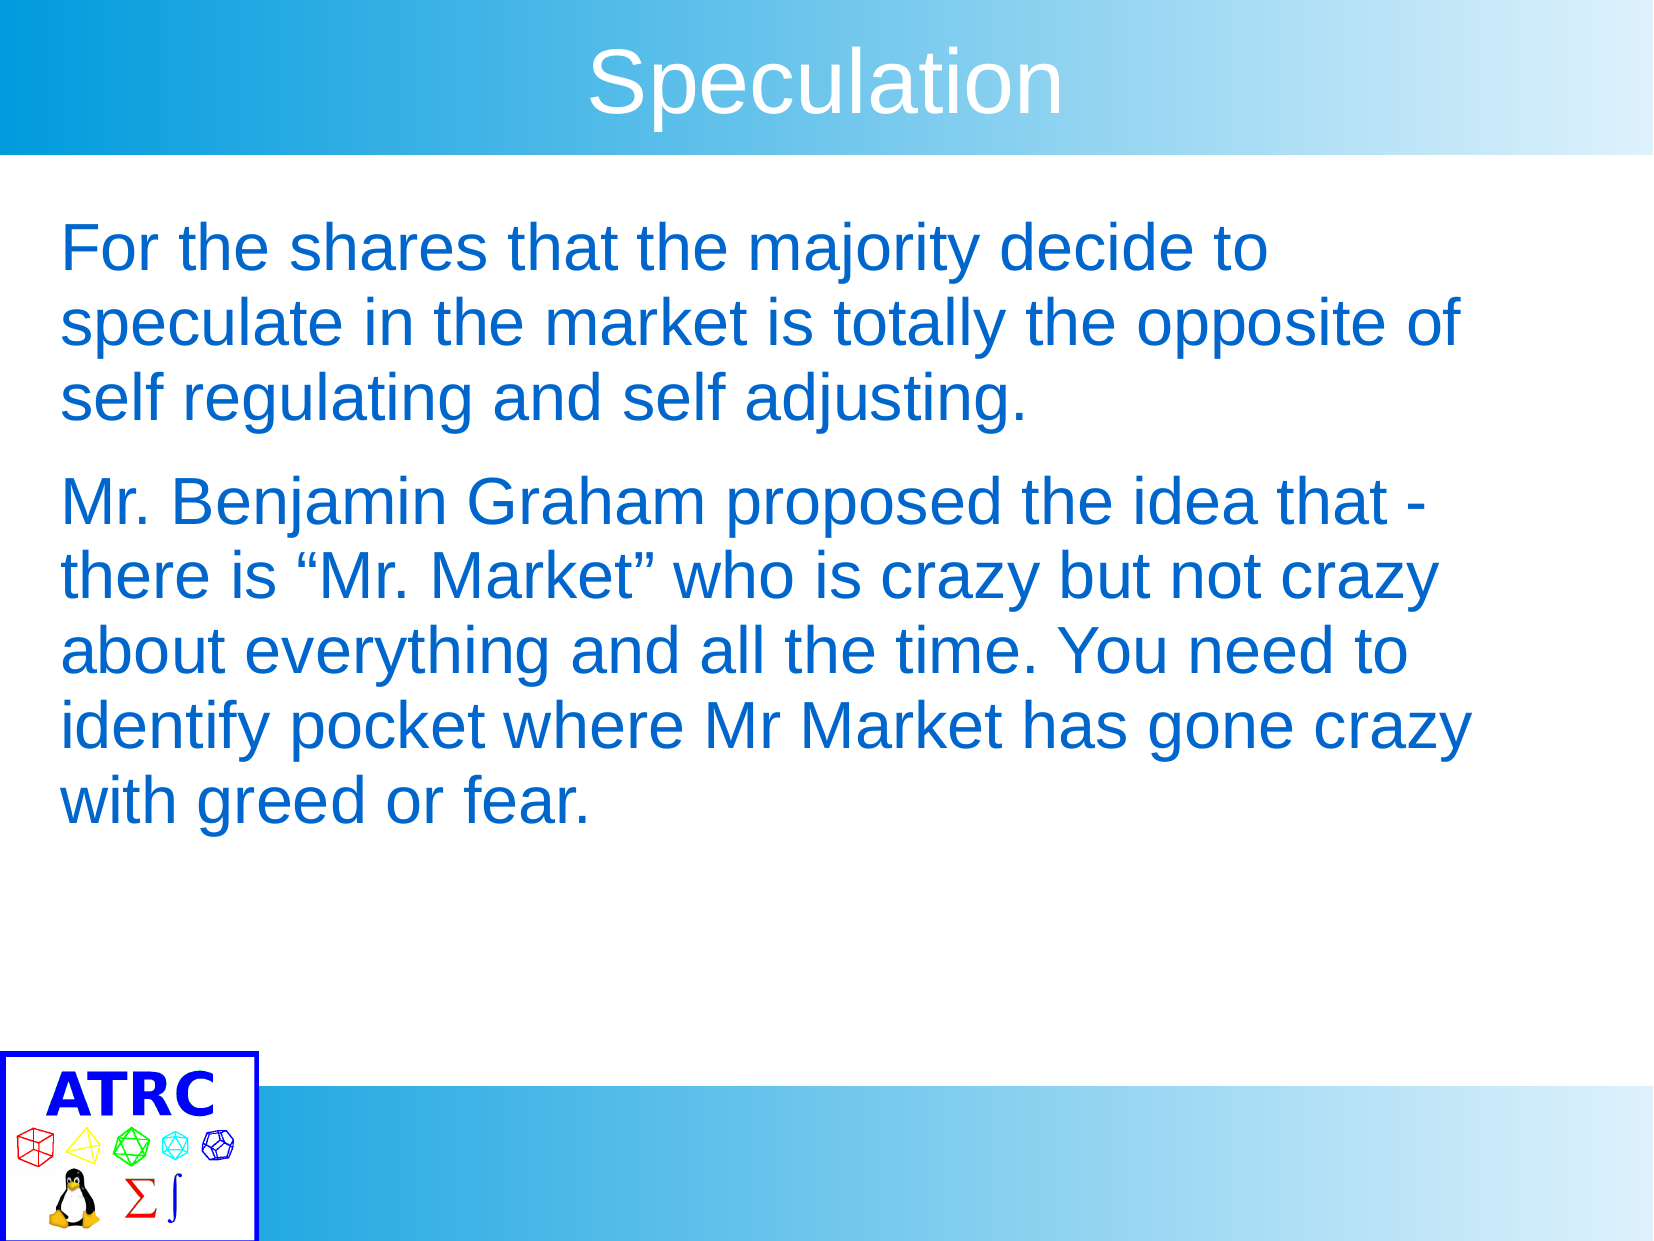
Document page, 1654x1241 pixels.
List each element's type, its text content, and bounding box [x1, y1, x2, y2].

picture [0, 1051, 259, 1241]
title Speculation [82, 30, 1571, 135]
list For the shares that the majority decide to speculate in the market is totally the opposite of self regulating and self adjusting. Mr. Benjamin Graham proposed the idea that - there is “Mr. Market” who is crazy but not crazy about everything and all the time. You need to identify pocket where Mr Market has gone crazy with greed or fear. [60, 210, 1549, 930]
